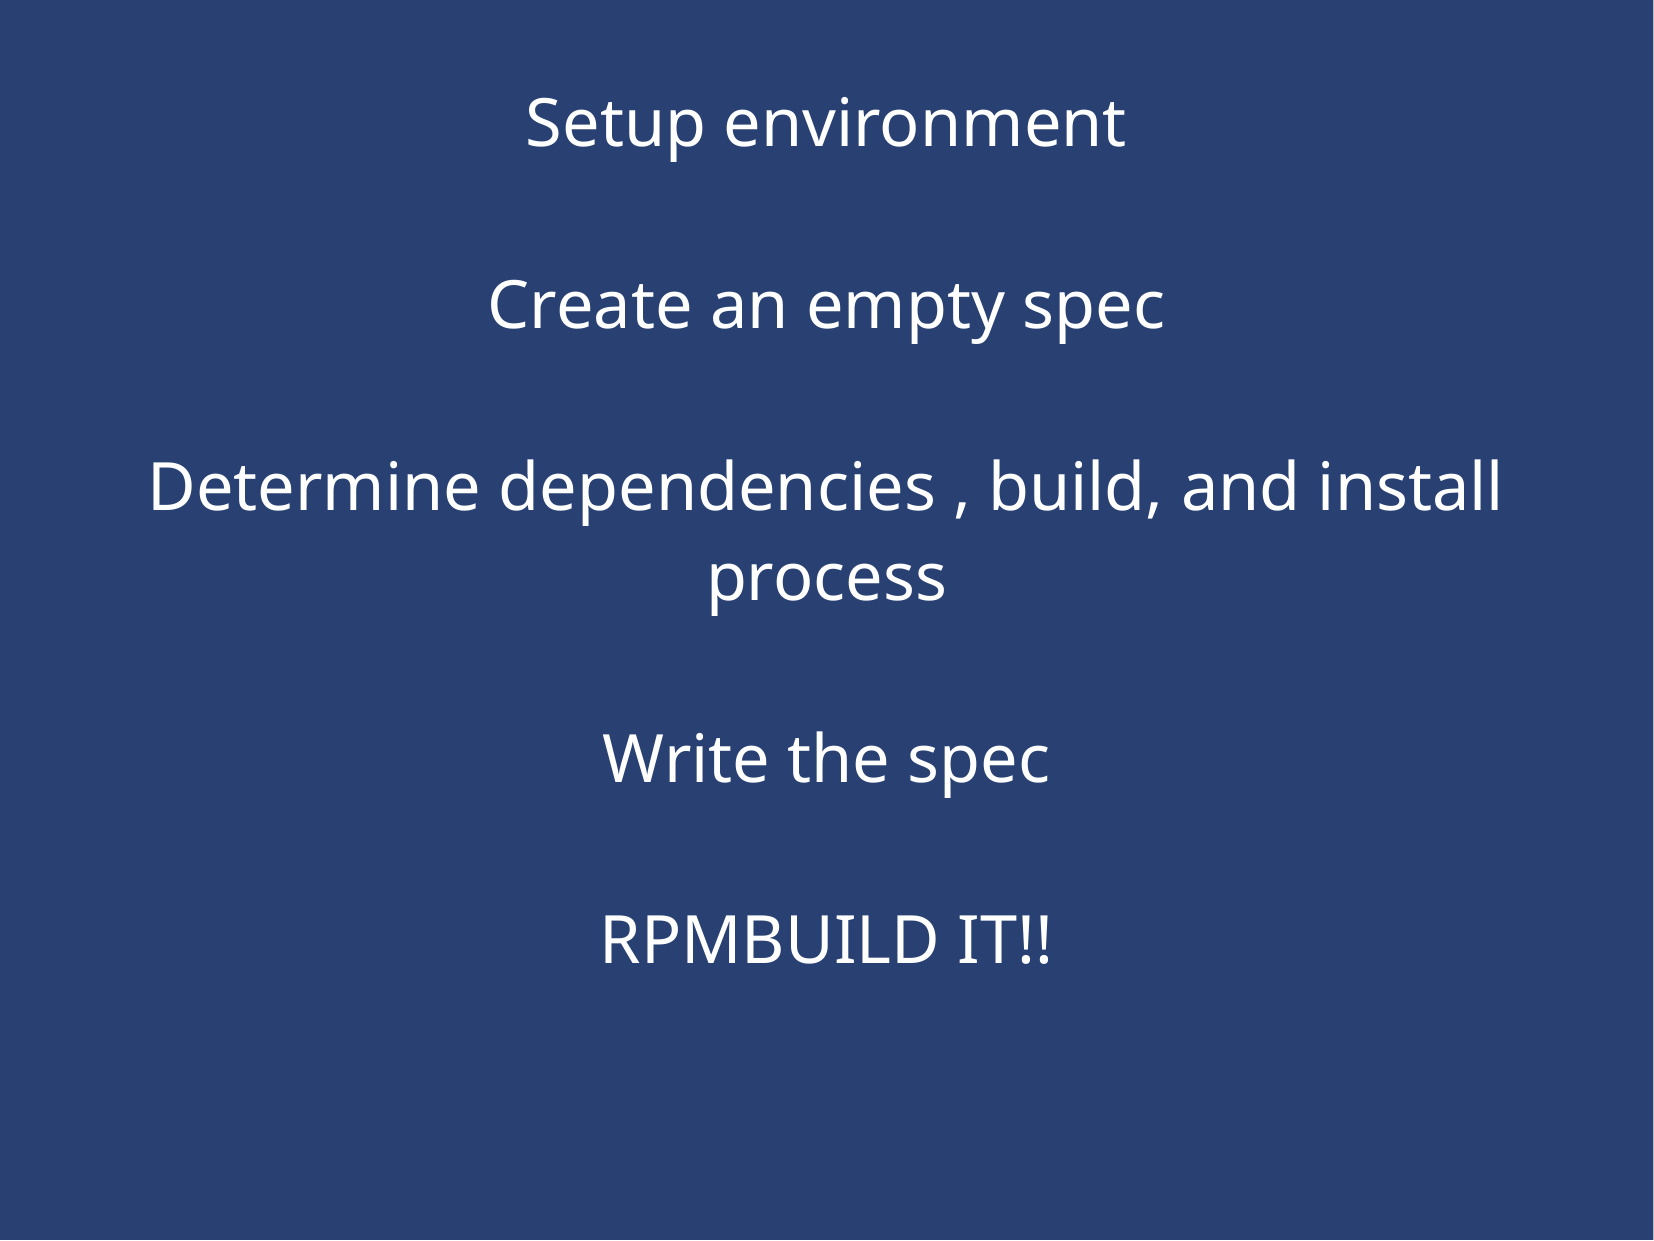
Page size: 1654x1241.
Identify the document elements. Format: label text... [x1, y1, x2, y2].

subtitle Setup environment Create an empty spec Determine dependencies , build, and install process Write the spec RPMBUILD IT!! [82, 49, 1571, 1109]
